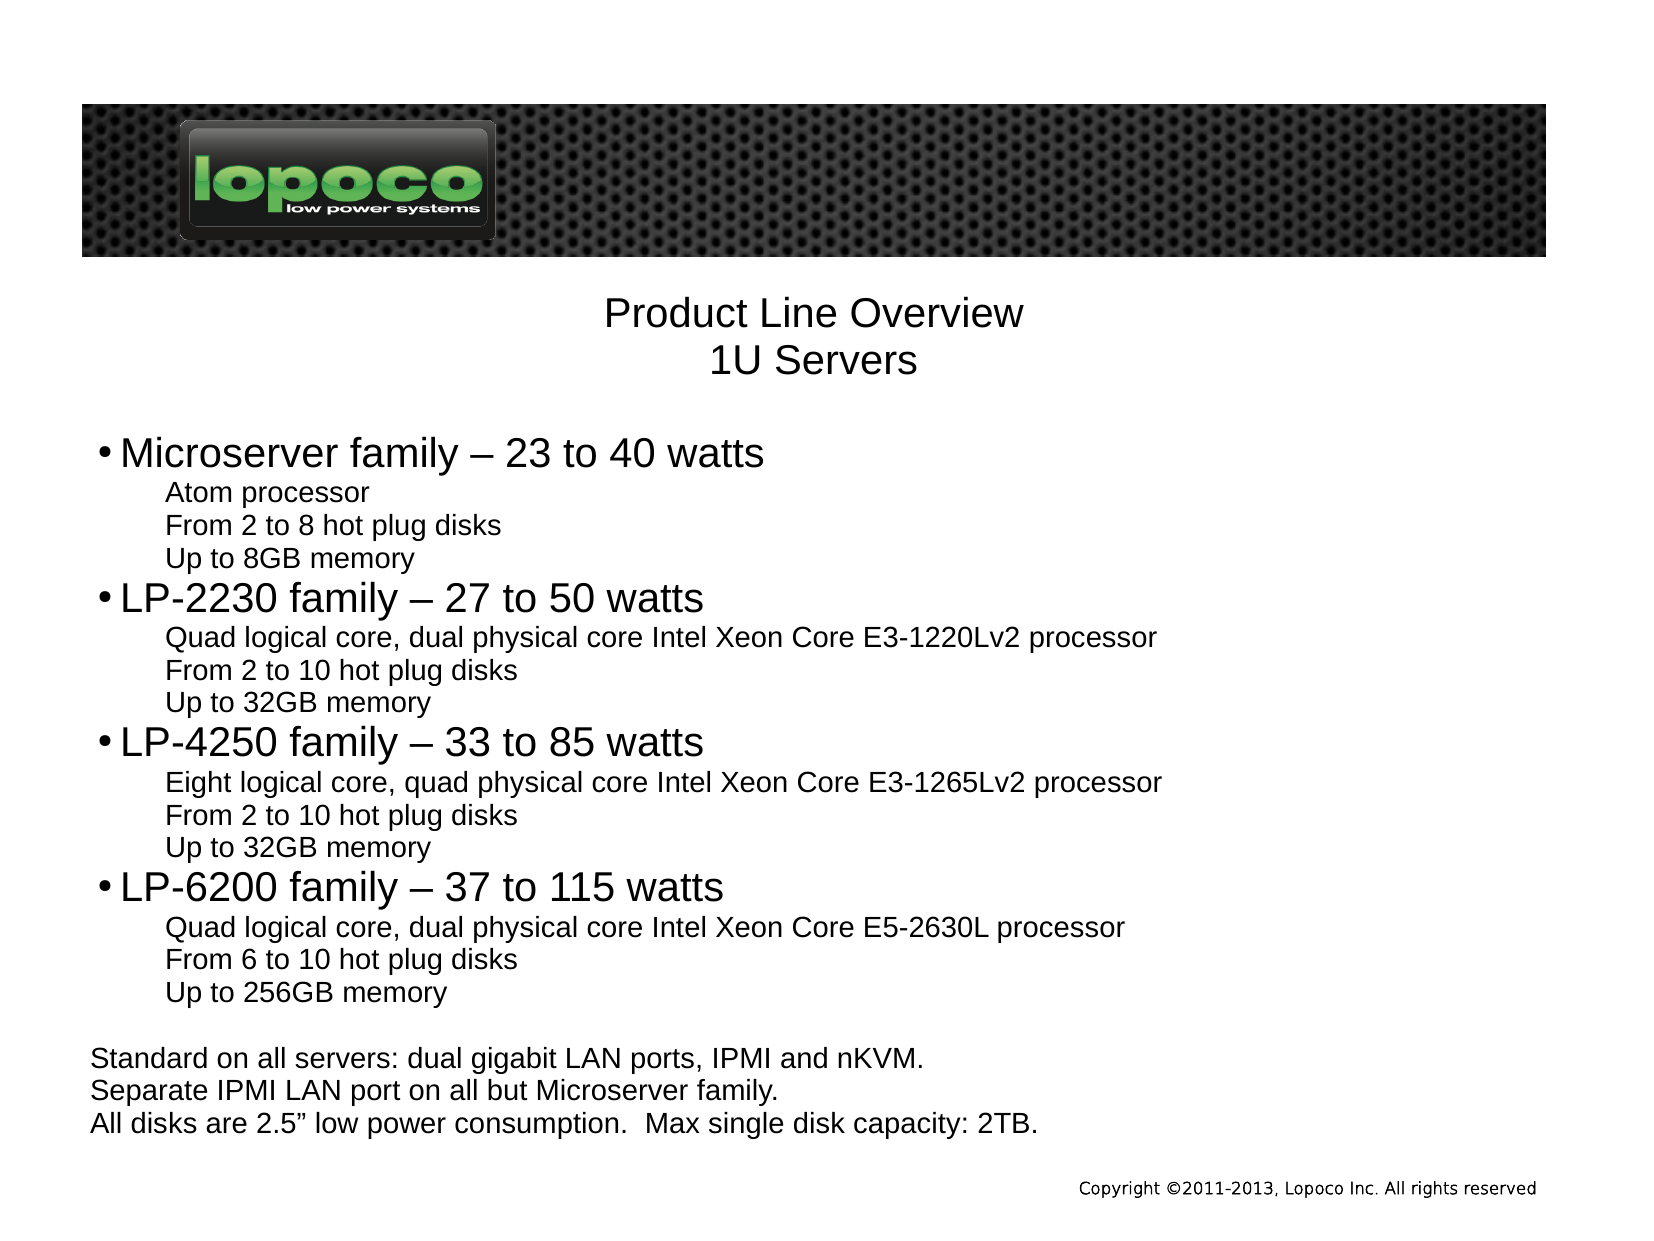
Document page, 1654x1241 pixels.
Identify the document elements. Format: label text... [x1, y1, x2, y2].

picture [82, 104, 1546, 257]
subtitle Product Line Overview 1U Servers Microserver family – 23 to 40 watts Atom processor From 2 to 8 hot plug disks Up to 8GB memory LP-2230 family – 27 to 50 watts Quad logical core, dual physical core Intel Xeon Core E3-1220Lv2 processor From 2 to 10 hot plug disks Up to 32GB memory LP-4250 family – 33 to 85 watts Eight logical core, quad physical core Intel Xeon Core E3-1265Lv2 processor From 2 to 10 hot plug disks Up to 32GB memory LP-6200 family – 37 to 115 watts Quad logical core, dual physical core Intel Xeon Core E5-2630L processor From 6 to 10 hot plug disks Up to 256GB memory Standard on all servers: dual gigabit LAN ports, IPMI and nKVM. Separate IPMI LAN port on all but Microserver family. All disks are 2.5” low power consumption. Max single disk capacity: 2TB. Copyright ©2011-2013, Lopoco Inc. All rights reserved [90, 290, 1538, 1216]
